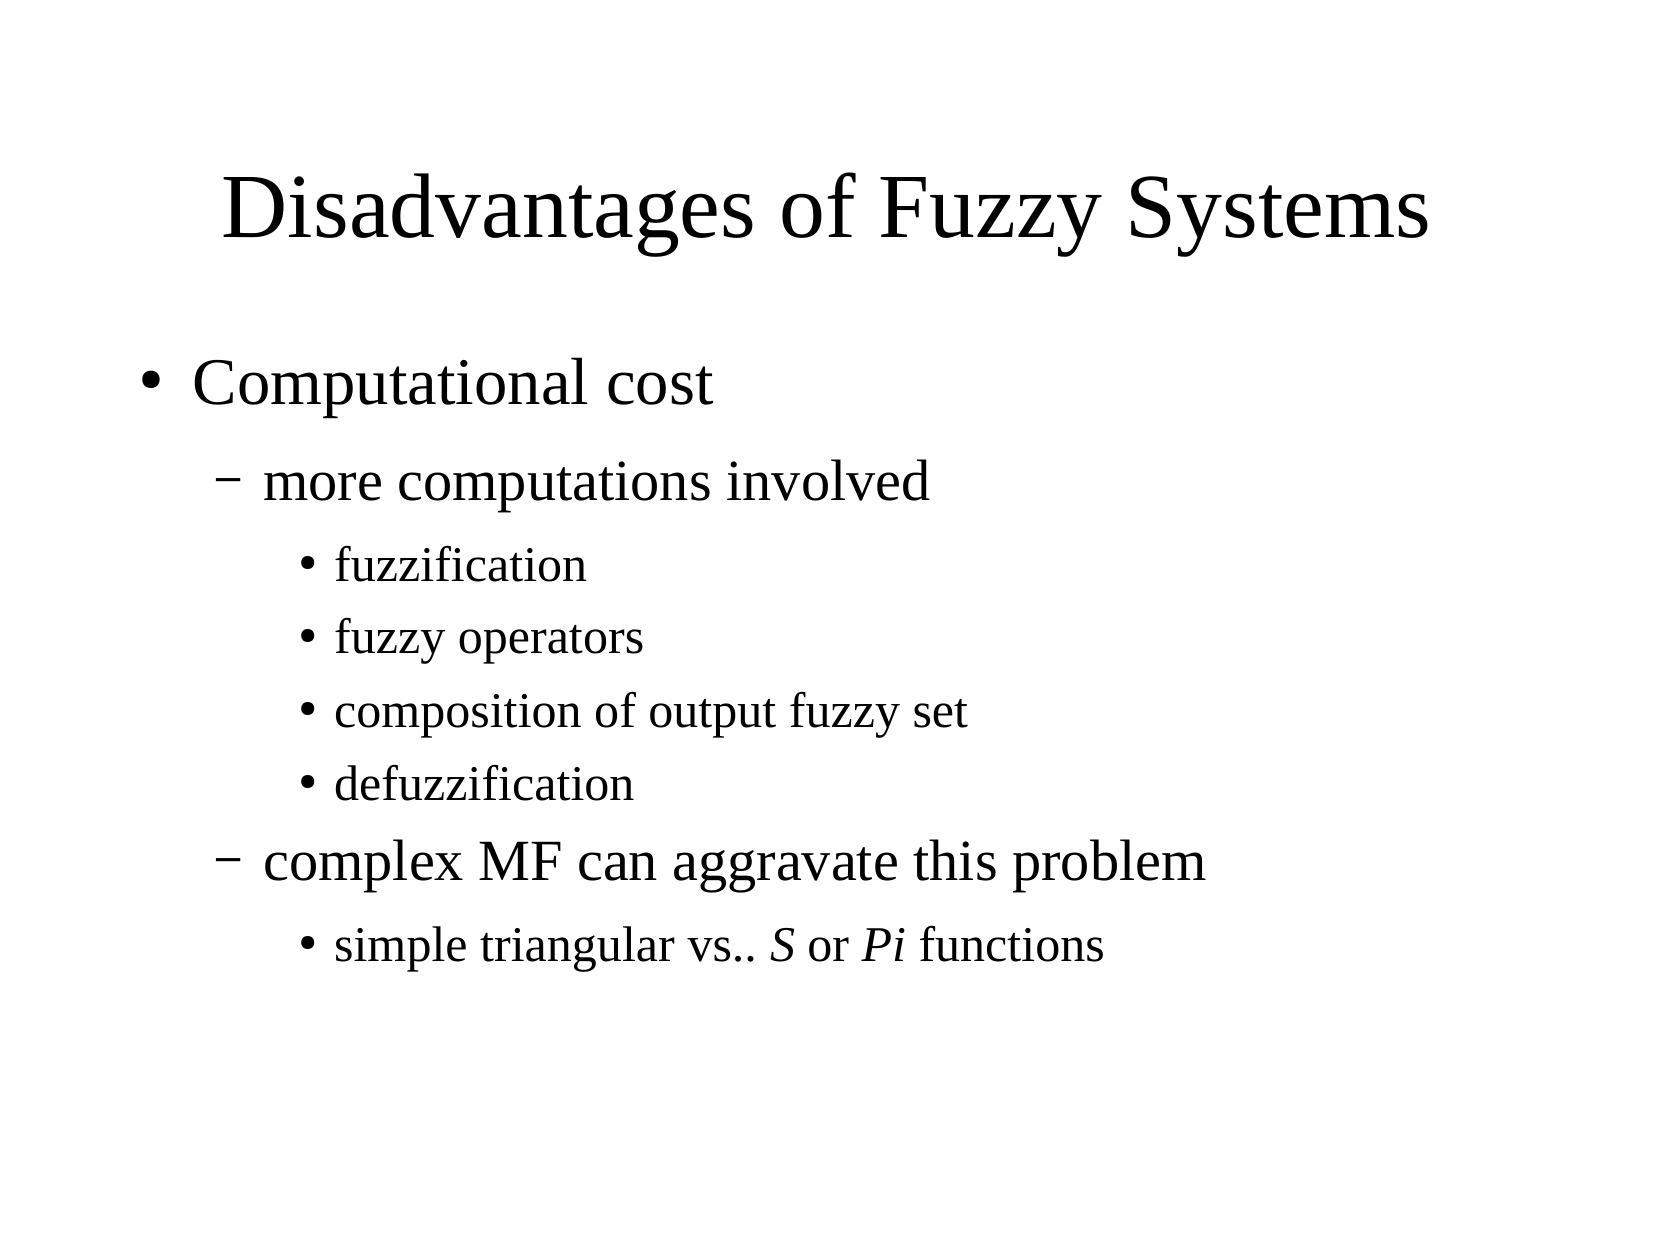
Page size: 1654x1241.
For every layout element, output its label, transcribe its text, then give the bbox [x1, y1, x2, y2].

title Disadvantages of Fuzzy Systems [121, 102, 1534, 311]
list Computational cost more computations involved fuzzification fuzzy operators composition of output fuzzy set defuzzification complex MF can aggravate this problem simple triangular vs.. S or Pi functions [121, 344, 1534, 1127]
